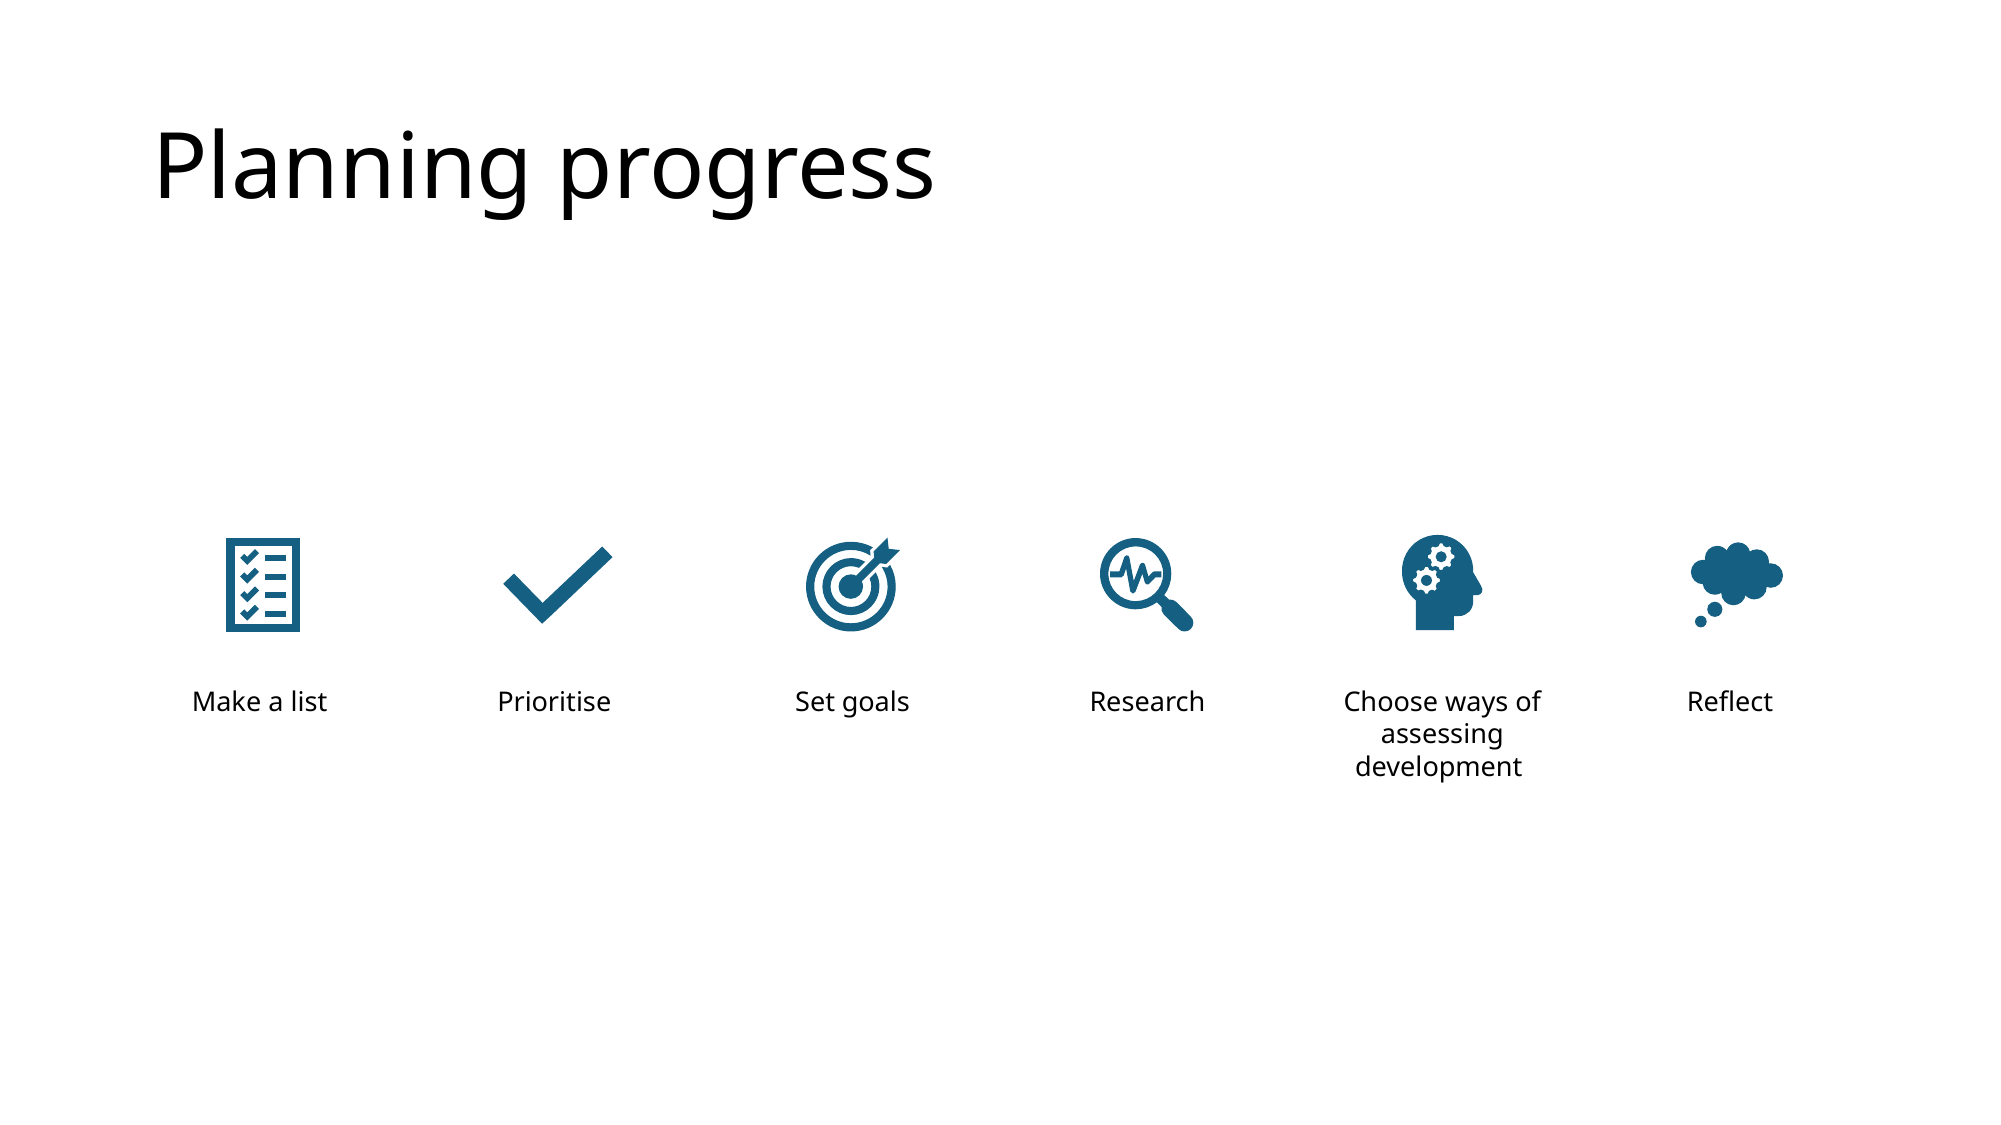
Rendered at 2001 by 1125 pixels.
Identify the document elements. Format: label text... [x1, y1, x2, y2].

title Planning progress [137, 59, 1863, 278]
text_box Prioritise [432, 684, 684, 785]
text_box [1680, 528, 1793, 641]
text_box Choose ways of assessing development [1316, 684, 1568, 785]
text_box [796, 528, 909, 641]
text_box Reflect [1611, 684, 1863, 785]
text_box [207, 528, 320, 641]
text_box [1091, 528, 1204, 641]
text_box [1386, 528, 1499, 641]
text_box Make a list [137, 684, 389, 785]
text_box [501, 528, 614, 641]
text_box Set goals [727, 684, 979, 785]
text_box Research [1021, 684, 1273, 785]
